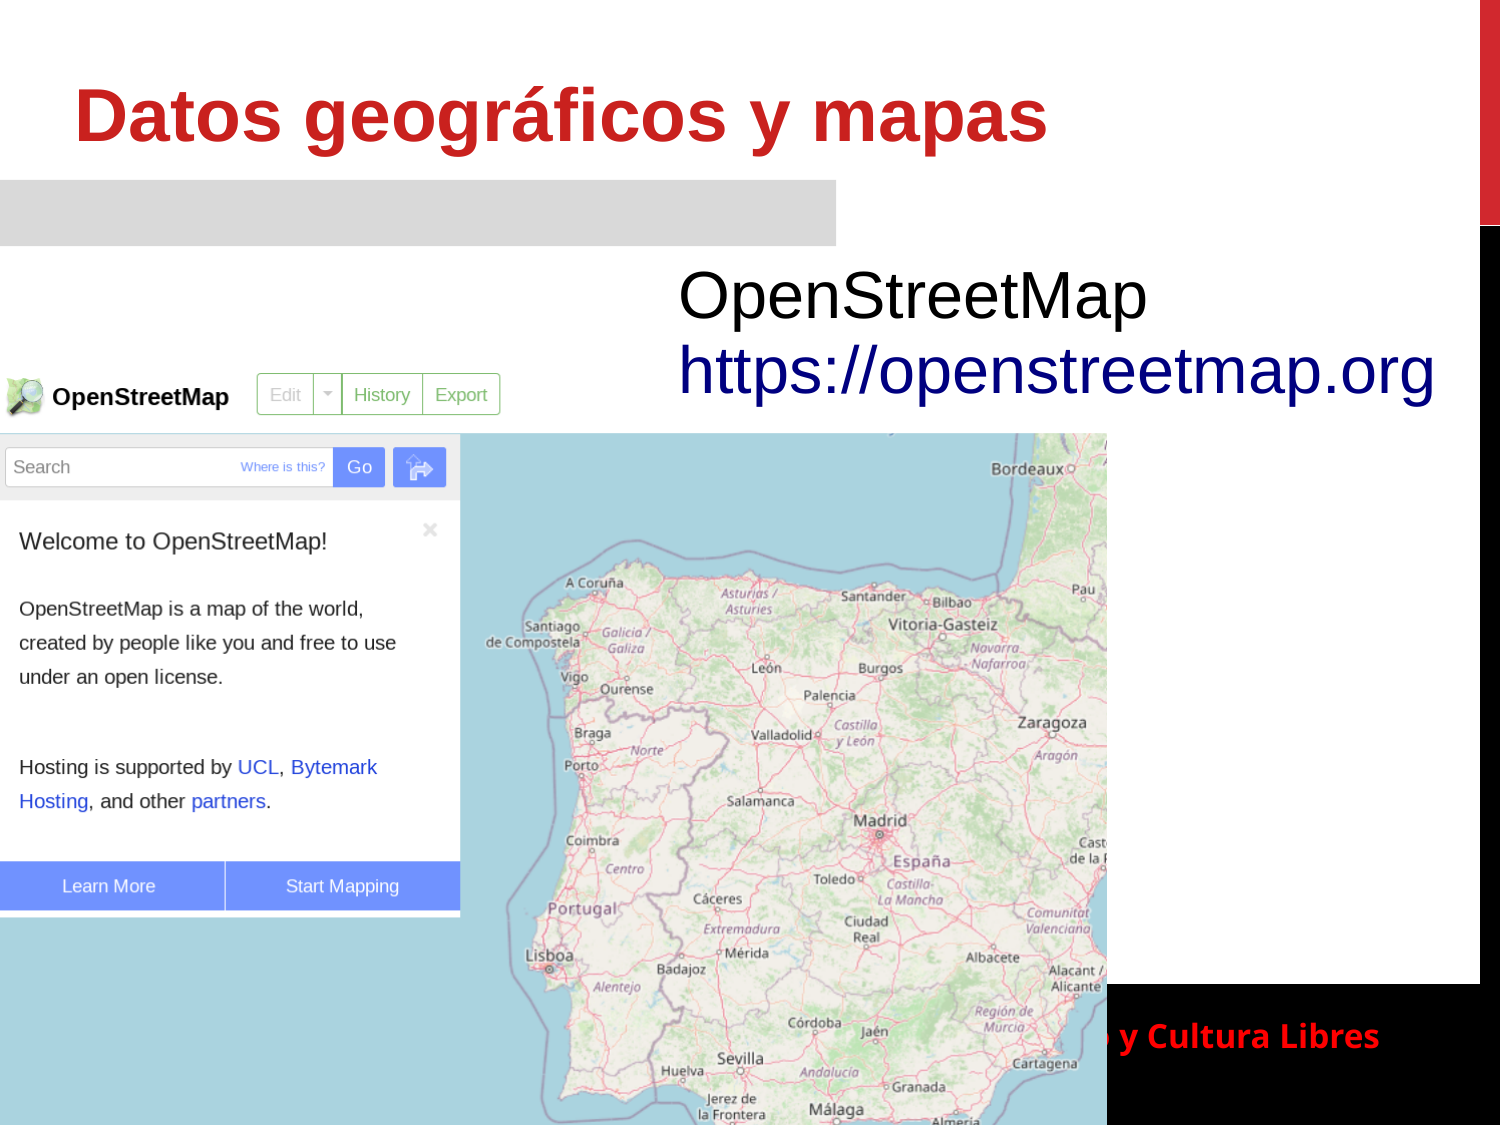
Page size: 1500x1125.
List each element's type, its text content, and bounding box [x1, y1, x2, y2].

picture [0, 367, 1107, 1125]
text_box Datos geográficos y mapas [60, 66, 1231, 249]
text_box OpenStreetMap https://openstreetmap.org [663, 250, 1453, 415]
title [75, 15, 1425, 172]
